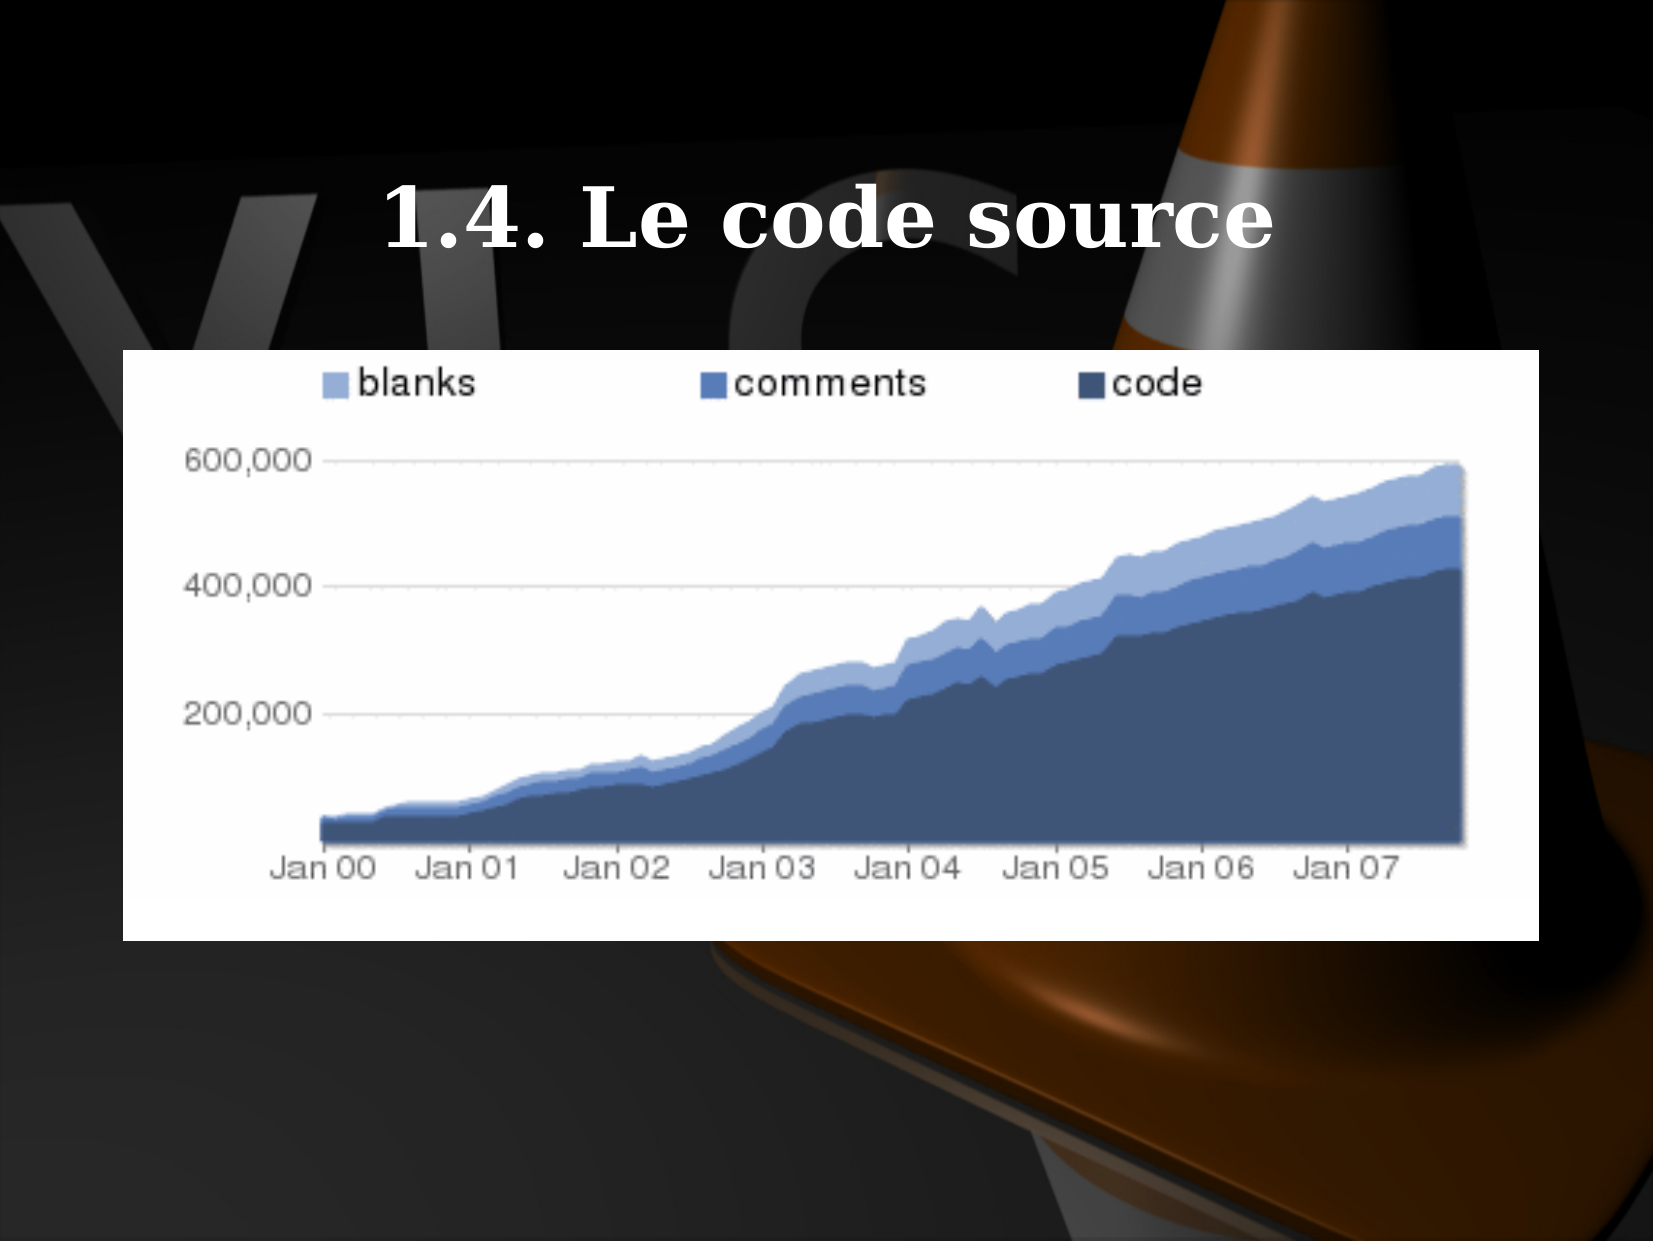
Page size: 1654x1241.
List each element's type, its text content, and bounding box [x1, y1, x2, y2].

title 1.4. Le code source [121, 114, 1534, 322]
picture [0, 0, 1653, 1241]
